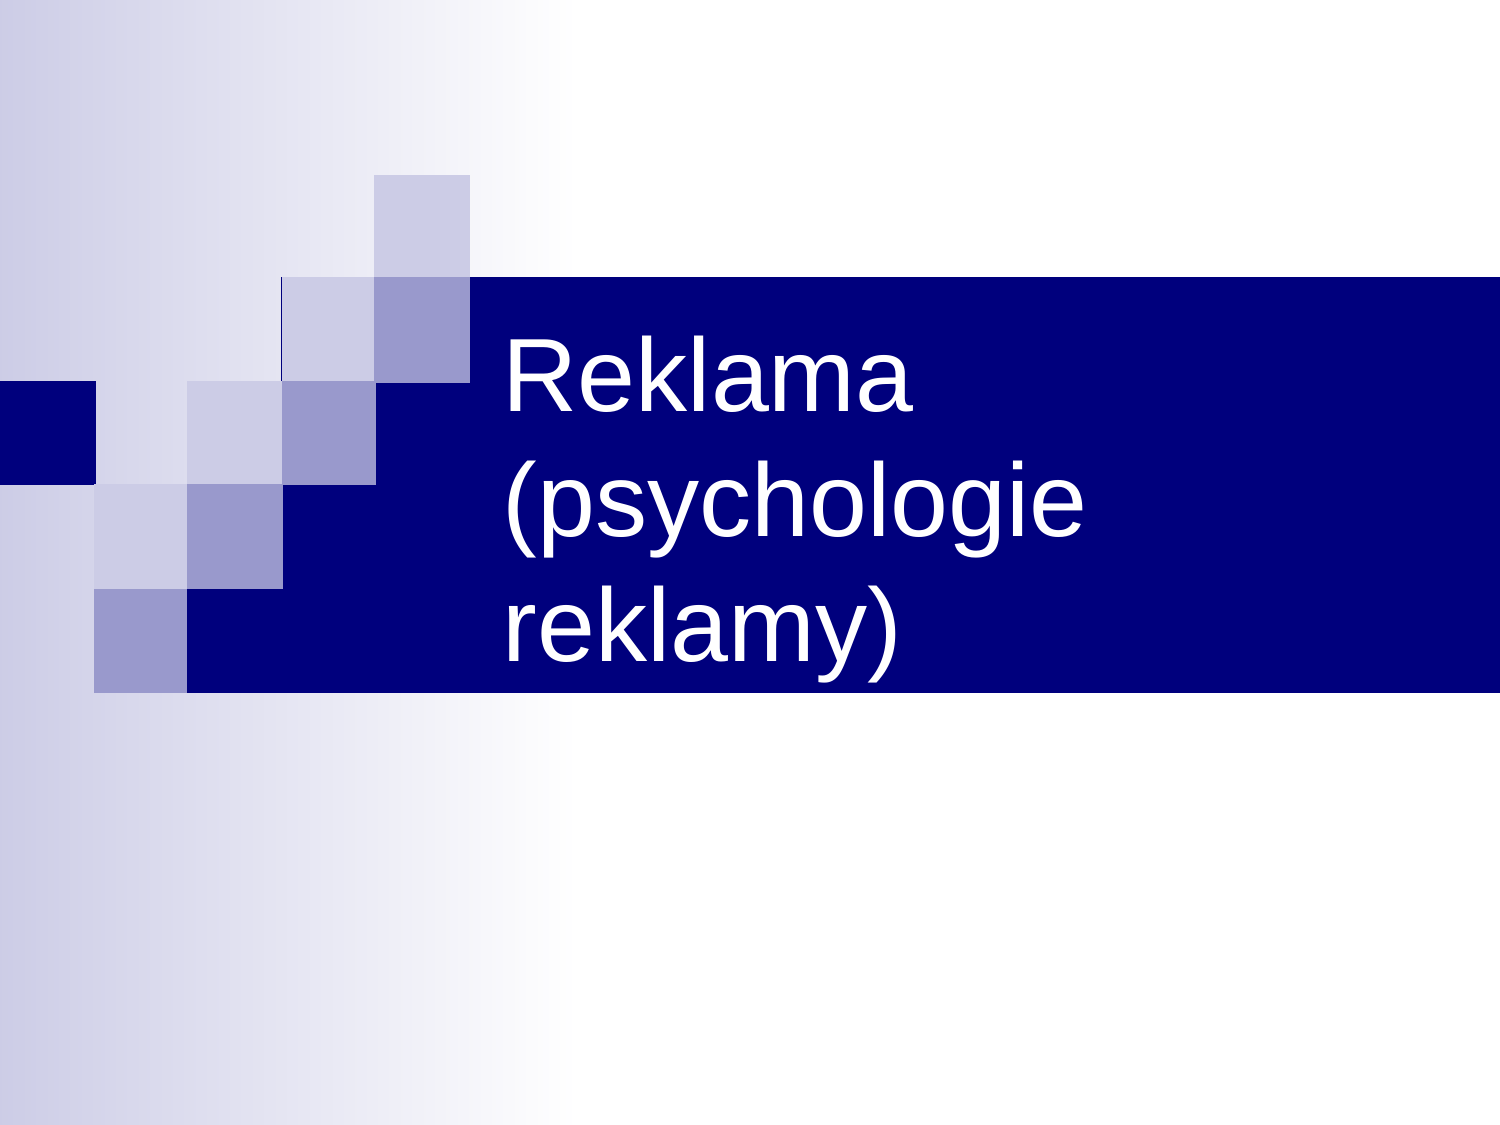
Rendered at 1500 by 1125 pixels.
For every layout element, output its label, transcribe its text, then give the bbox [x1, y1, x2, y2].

title Reklama (psychologie reklamy) [487, 299, 1476, 663]
